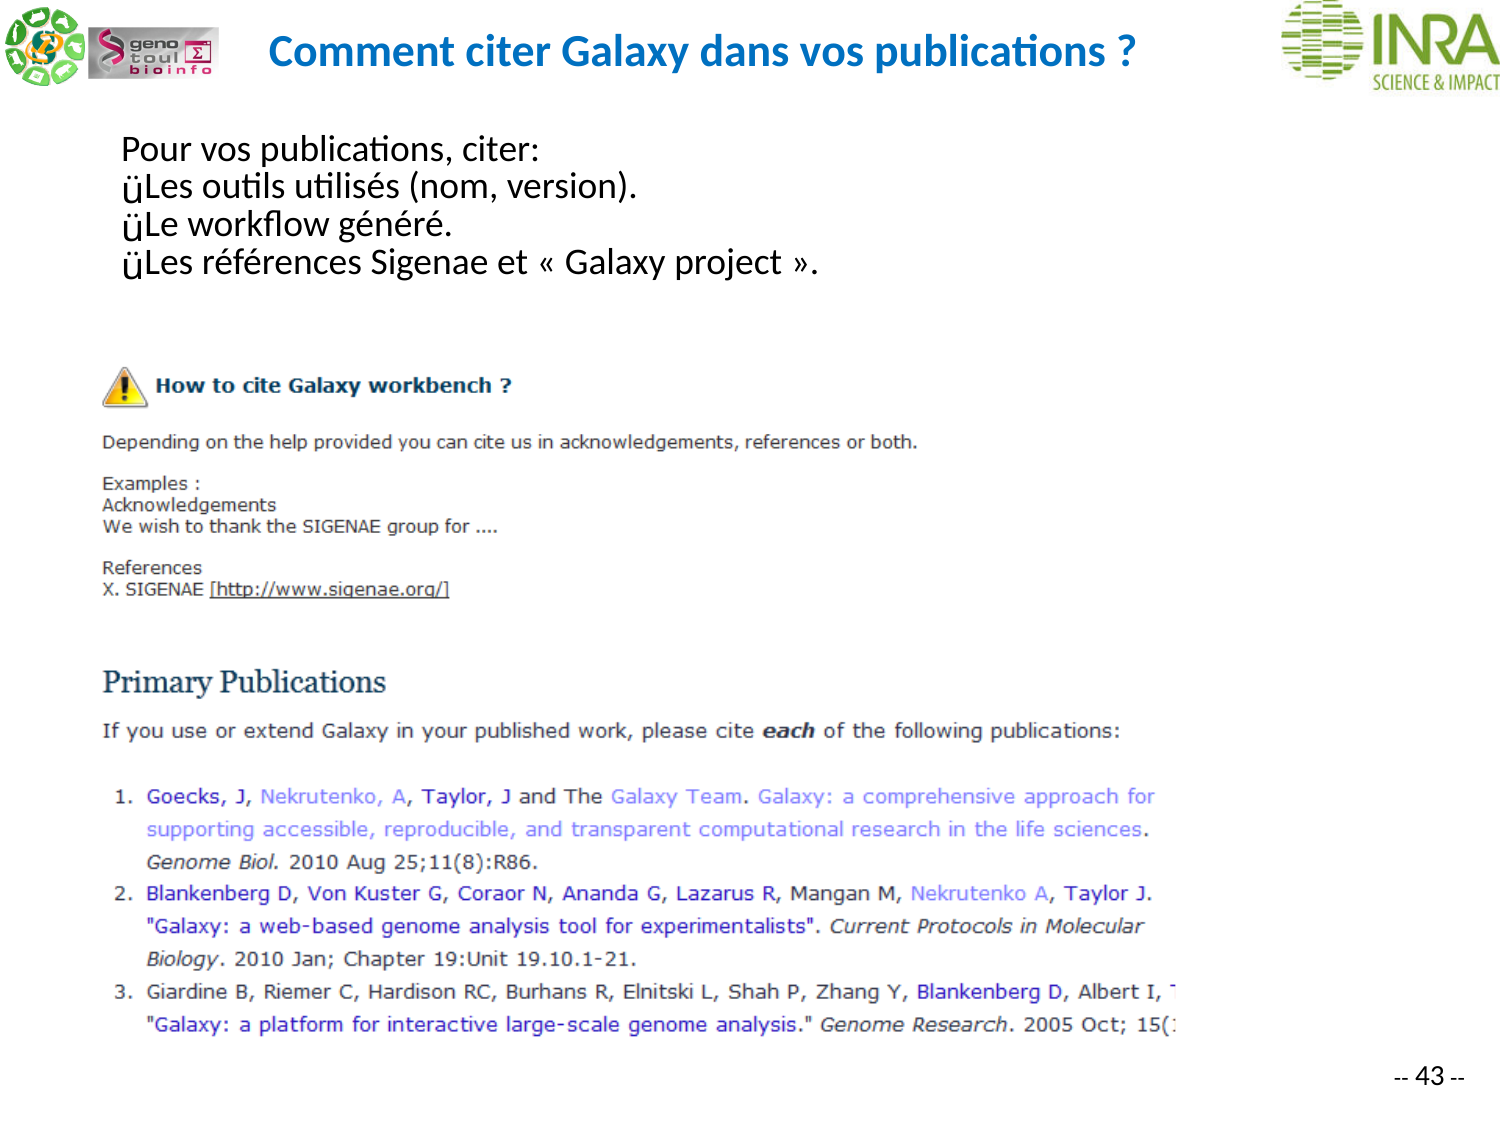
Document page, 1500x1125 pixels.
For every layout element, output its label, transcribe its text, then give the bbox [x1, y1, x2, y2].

picture [1281, 0, 1500, 110]
picture [5, 7, 85, 86]
picture [53, 361, 928, 614]
picture [88, 27, 219, 79]
text_box Pour vos publications, citer: Les outils utilisés (nom, version). Le workflow généré. Les références Sigenae et « Galaxy project ». [106, 125, 1353, 324]
text_box Comment citer Galaxy dans vos publications ? [253, 24, 1270, 96]
picture [88, 656, 1176, 1059]
